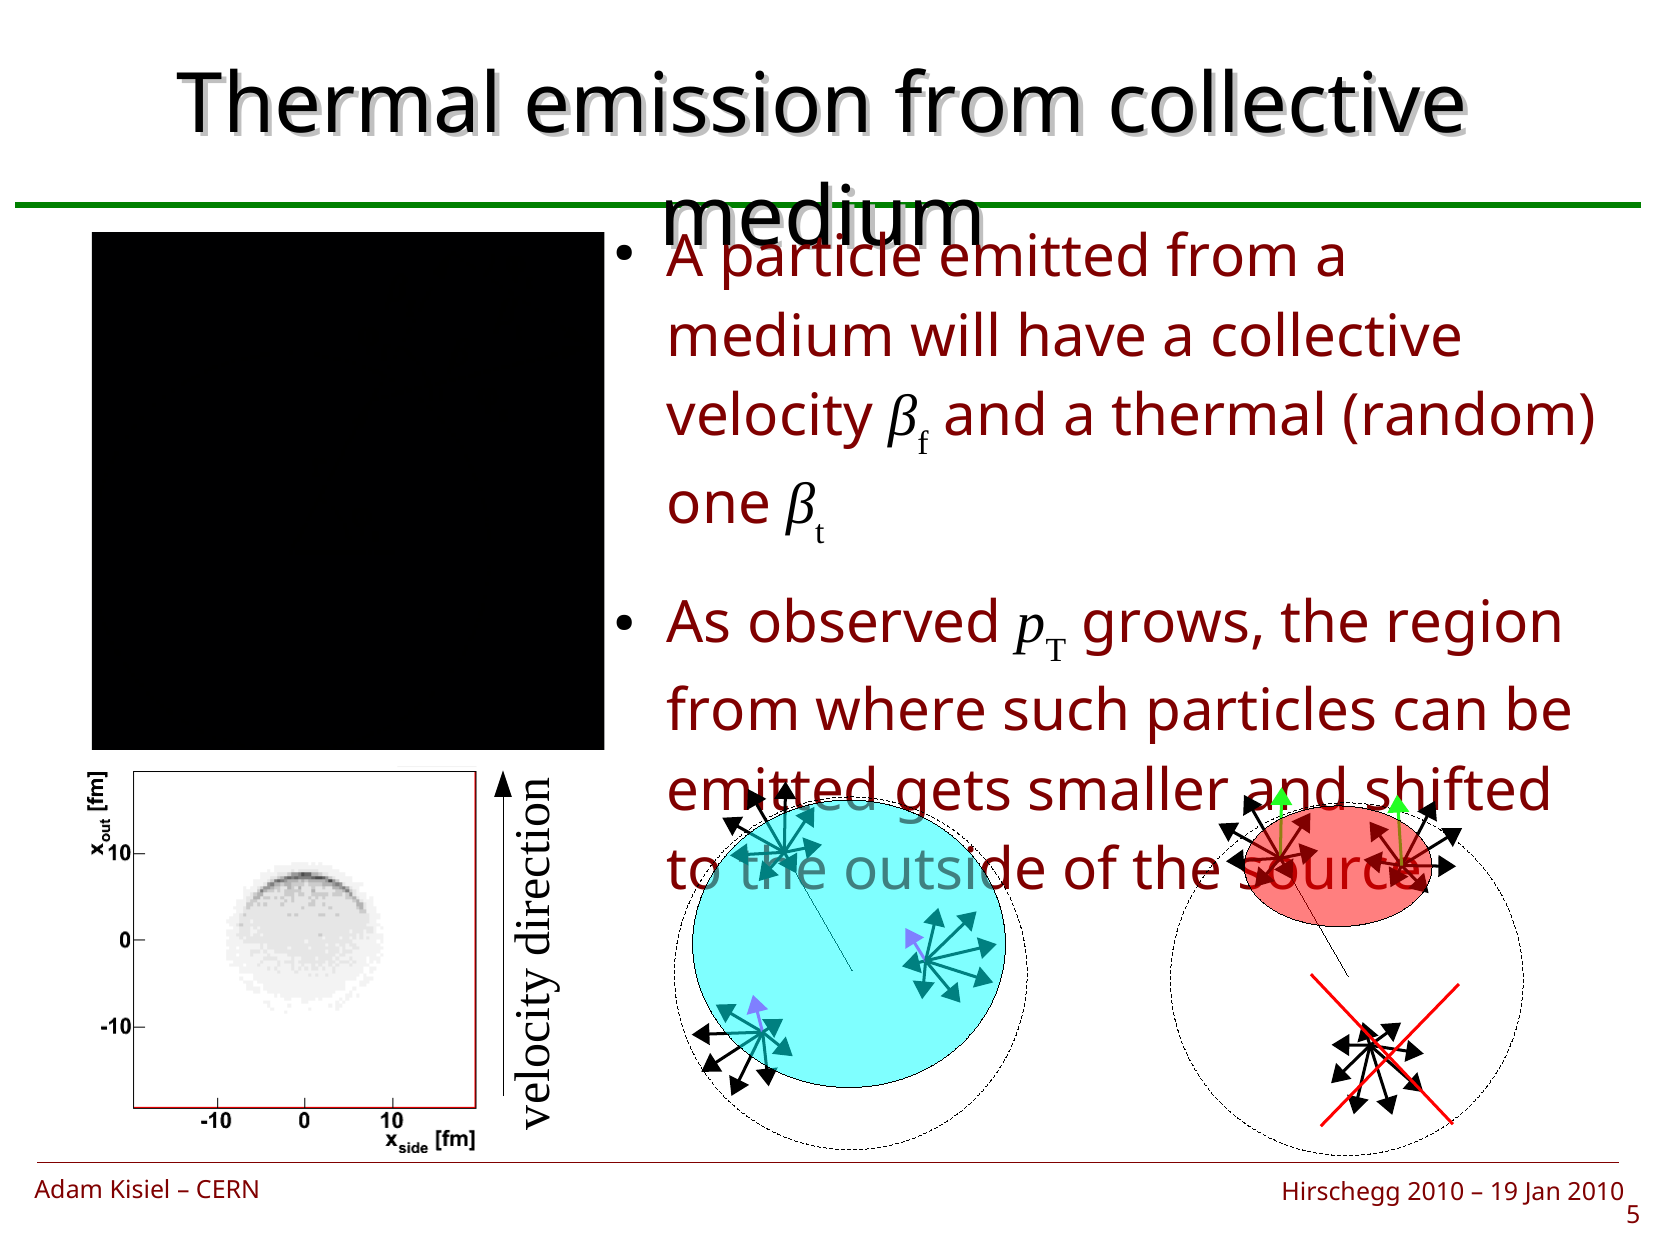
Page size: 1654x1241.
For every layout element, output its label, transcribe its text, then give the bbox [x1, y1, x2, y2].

picture [87, 765, 884, 1156]
text_box [477, 750, 1006, 1154]
text_box [1244, 805, 1433, 927]
title Thermal emission from collective medium [40, 52, 1606, 261]
list A particle emitted from a medium will have a collective velocity βf and a thermal (random) one βt As observed pT grows, the region from where such particles can be emitted gets smaller and shifted to the outside of the source [595, 214, 1607, 1056]
text_box velocity direction [505, 777, 561, 1130]
picture [91, 232, 605, 750]
